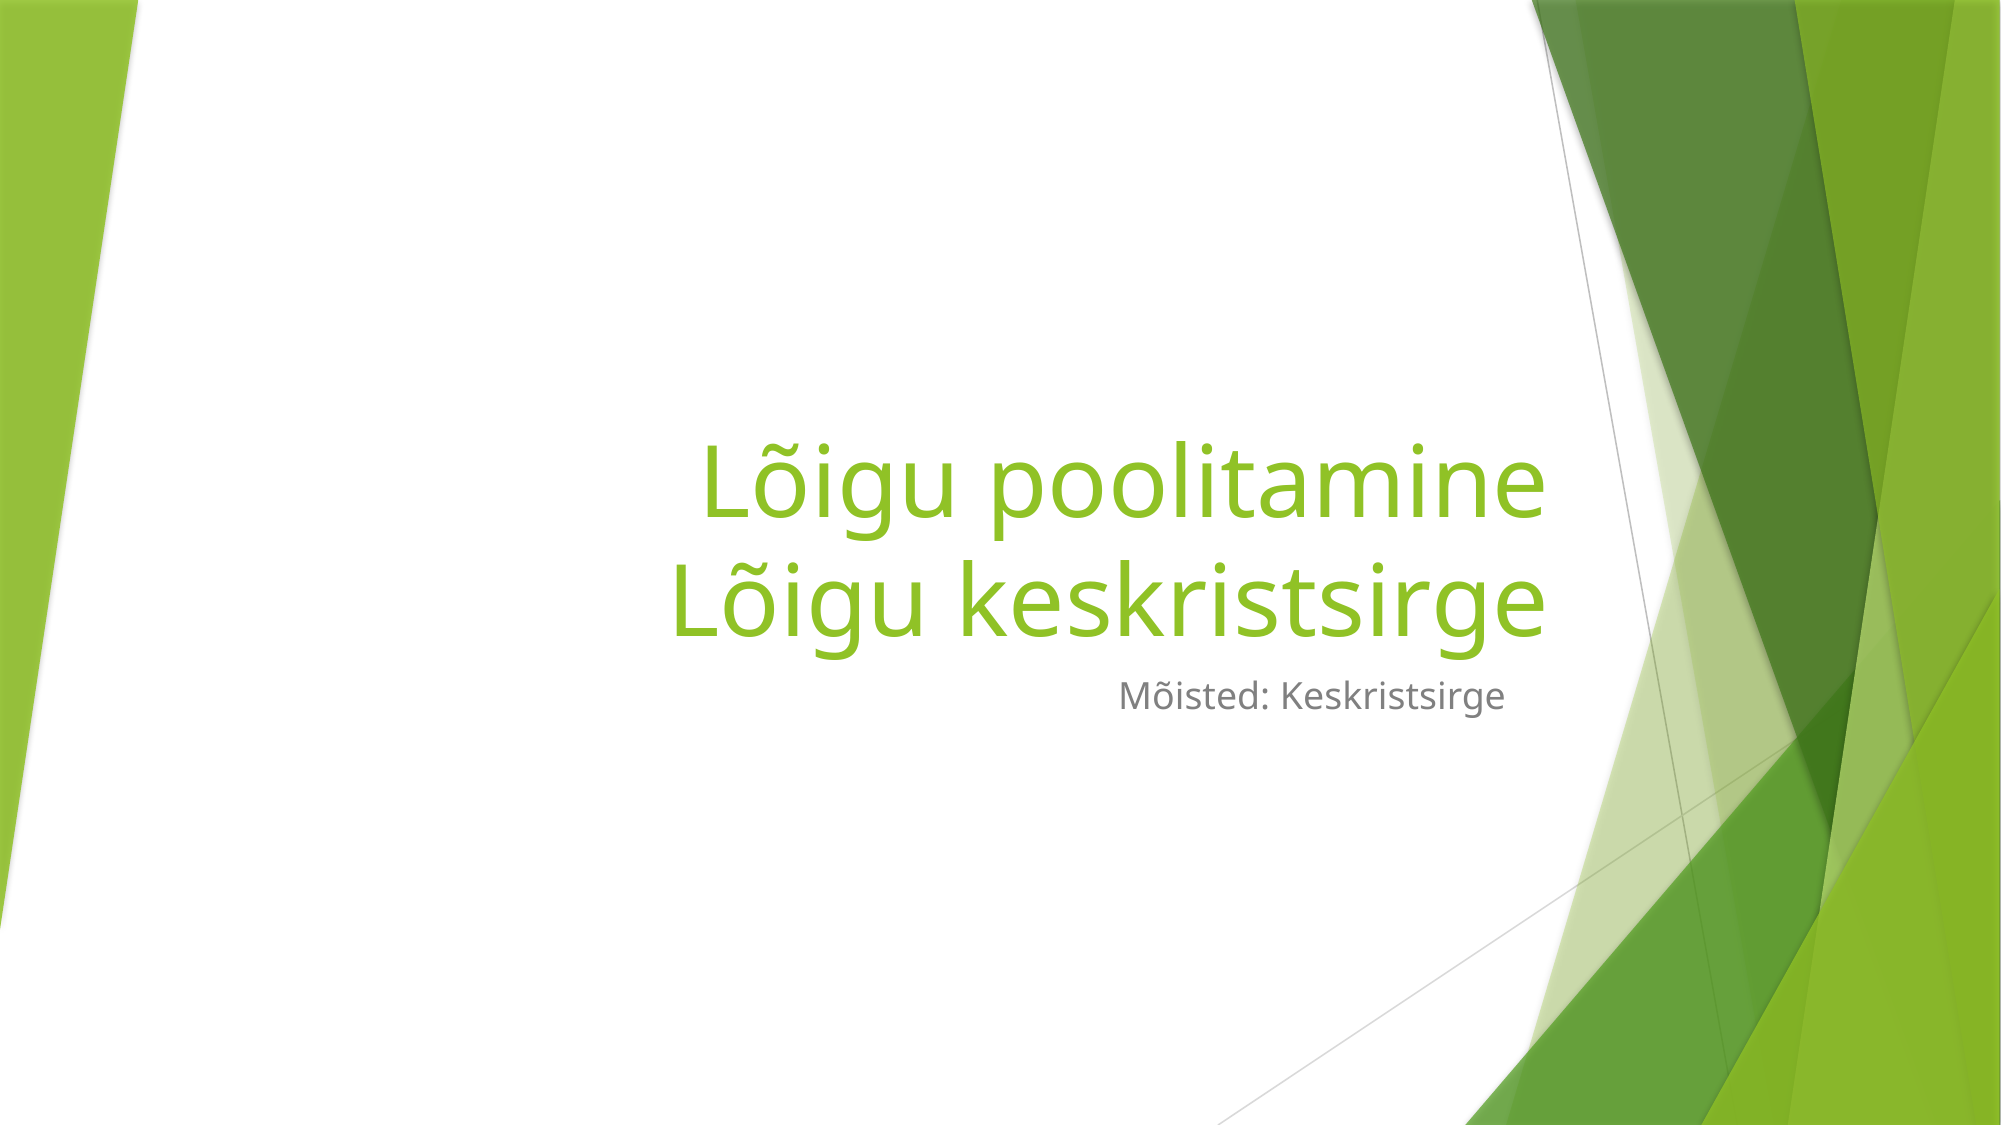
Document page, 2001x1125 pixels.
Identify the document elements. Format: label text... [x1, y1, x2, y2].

subtitle Mõisted: Keskristsirge [247, 664, 1522, 845]
title Lõigu poolitamine Lõigu keskristsirge [247, 394, 1565, 665]
